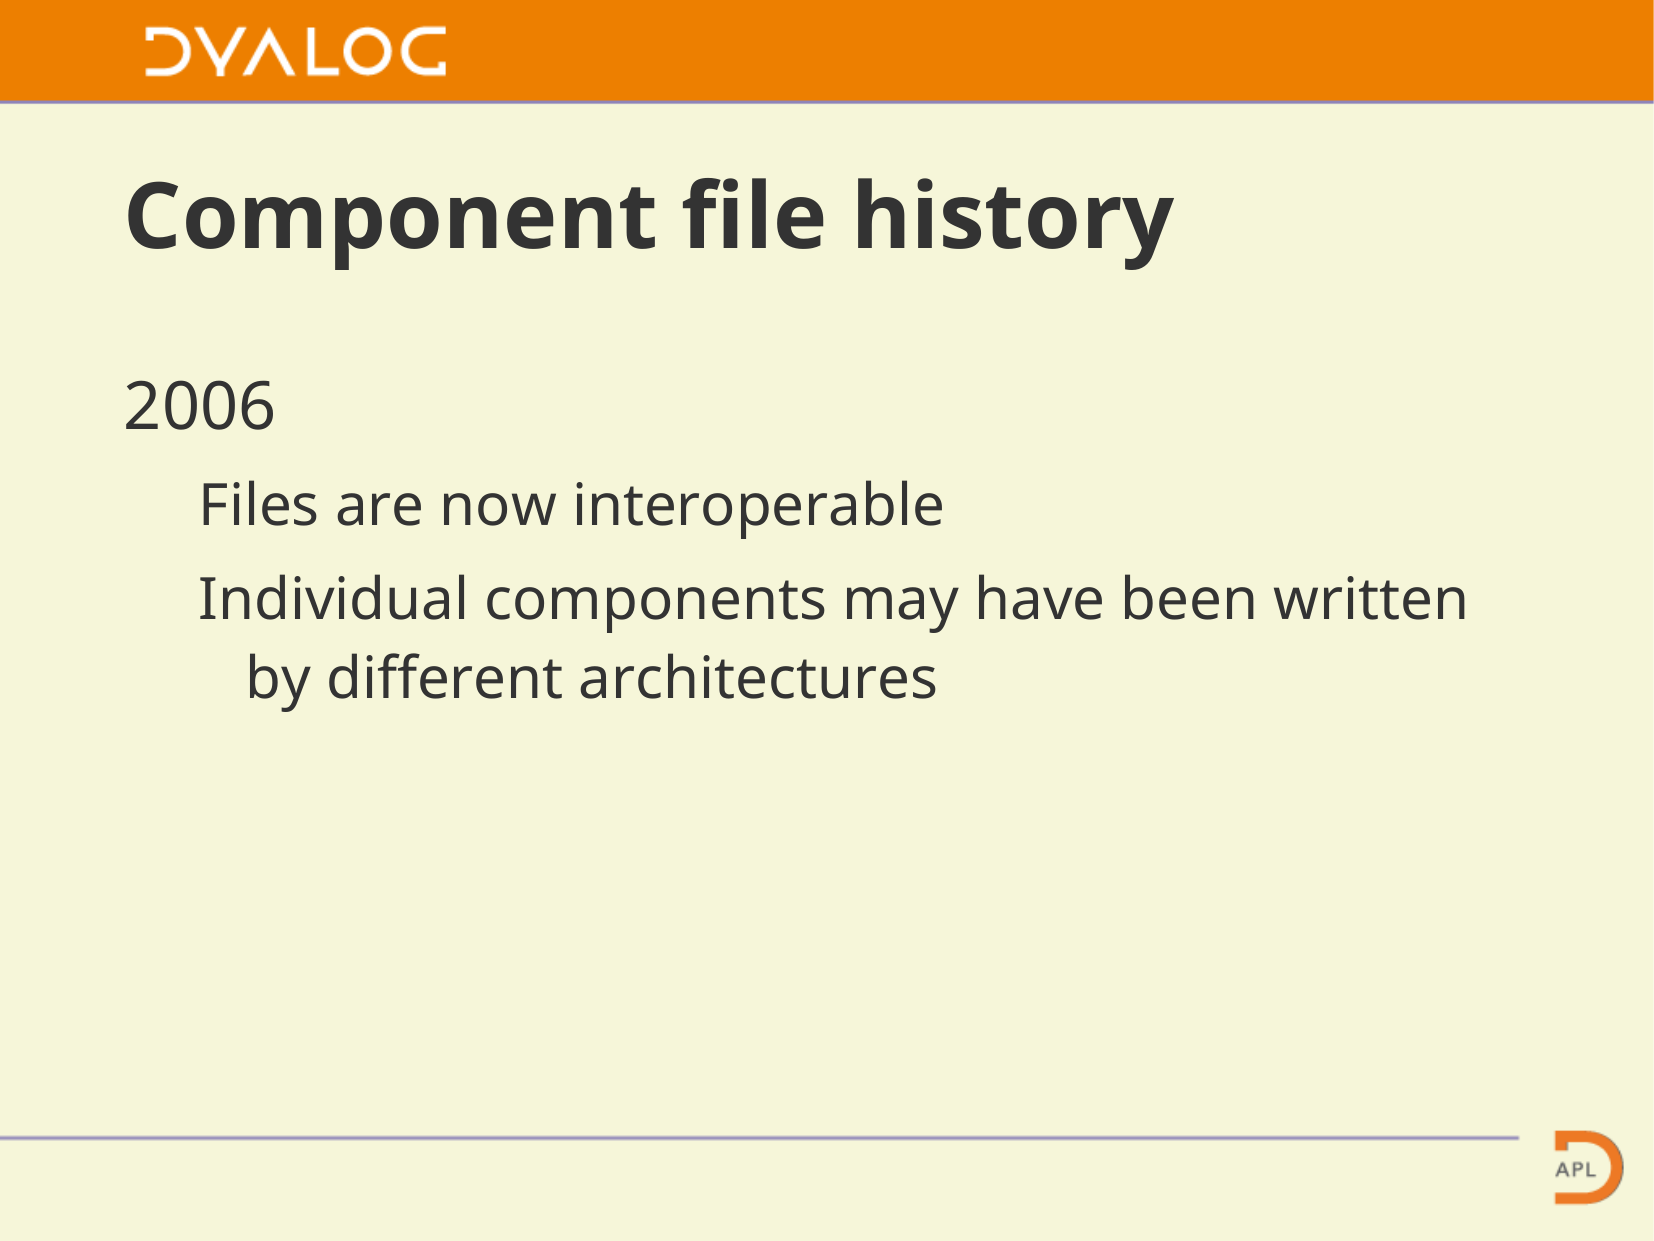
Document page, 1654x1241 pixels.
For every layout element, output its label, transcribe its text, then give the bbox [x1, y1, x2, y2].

picture [0, 0, 1654, 1241]
list 2006 Files are now interoperable Individual components may have been written by different architectures [124, 358, 1530, 1103]
title Component file history [124, 83, 1530, 344]
